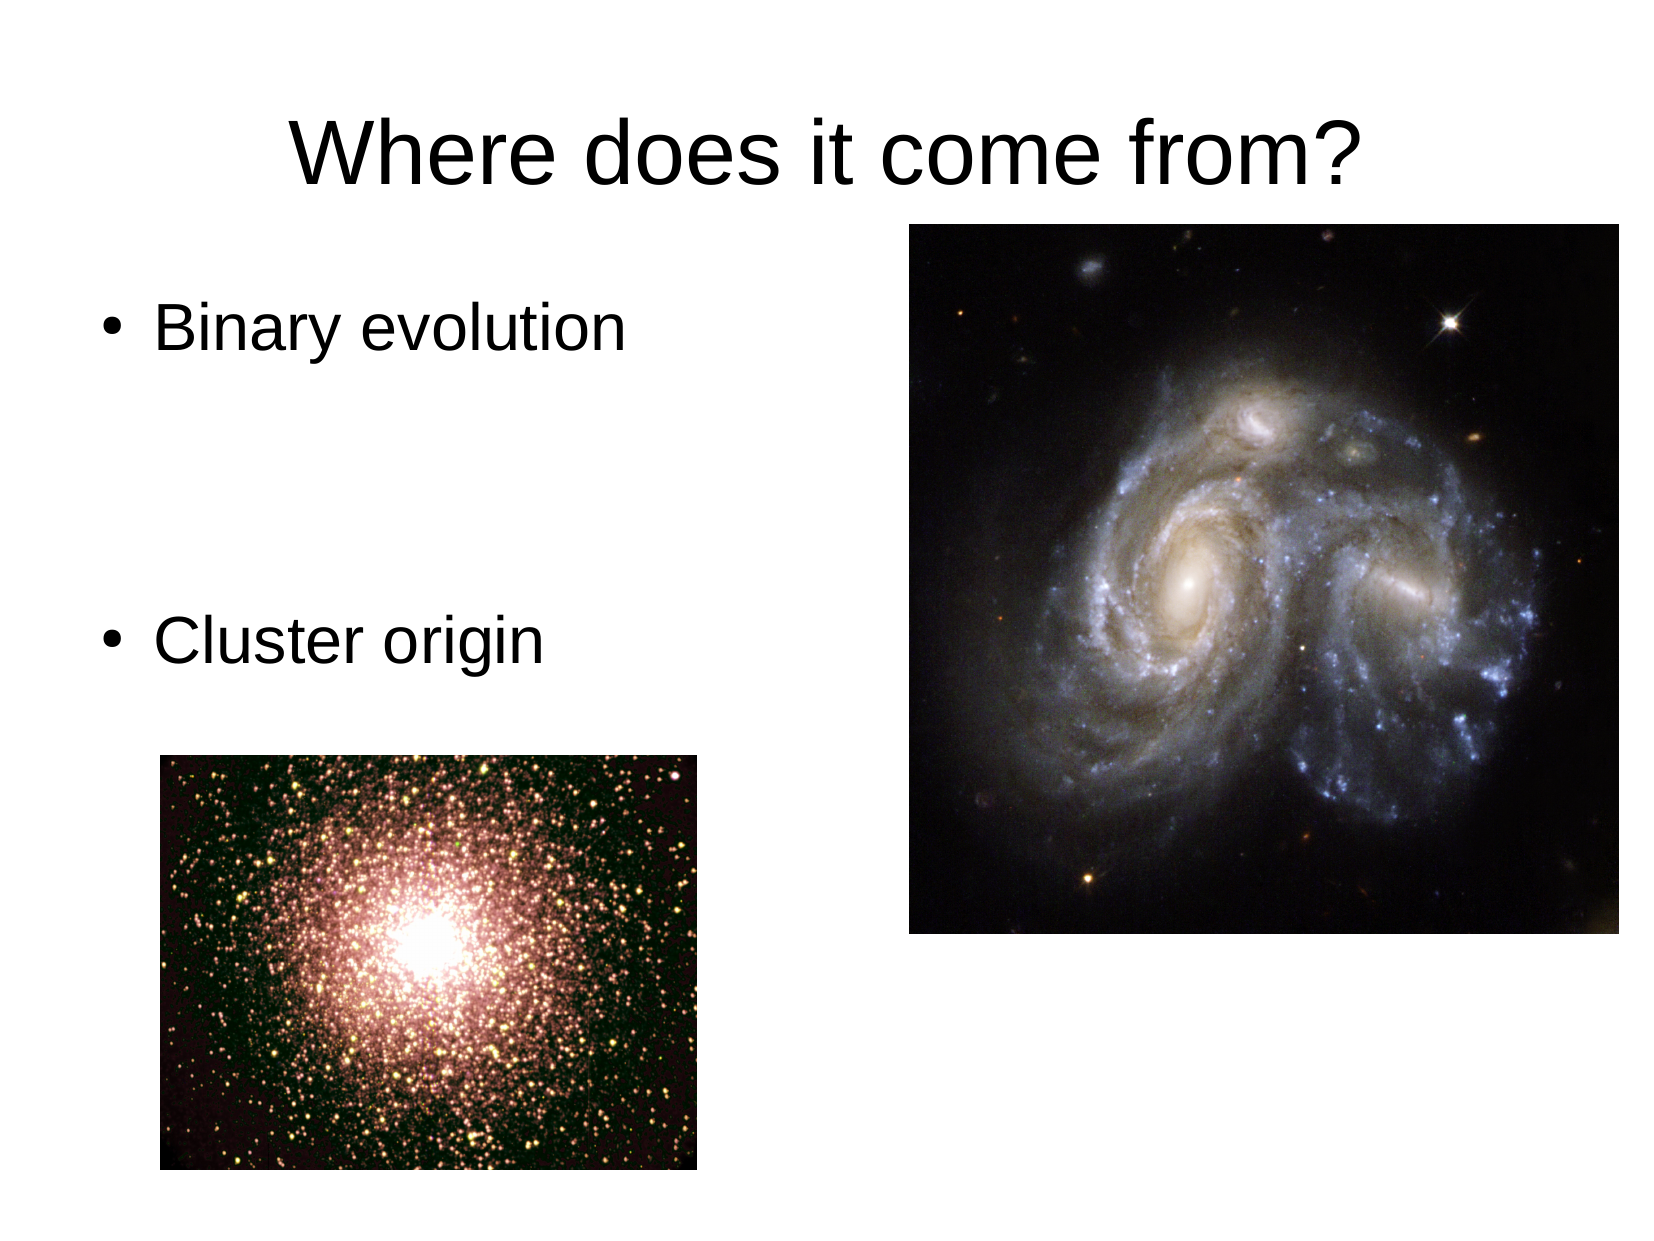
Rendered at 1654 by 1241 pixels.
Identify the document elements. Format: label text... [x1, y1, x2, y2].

picture [160, 755, 697, 1170]
picture [909, 224, 1619, 934]
title Where does it come from? [82, 49, 1571, 257]
list Binary evolution Cluster origin [82, 290, 1571, 1010]
